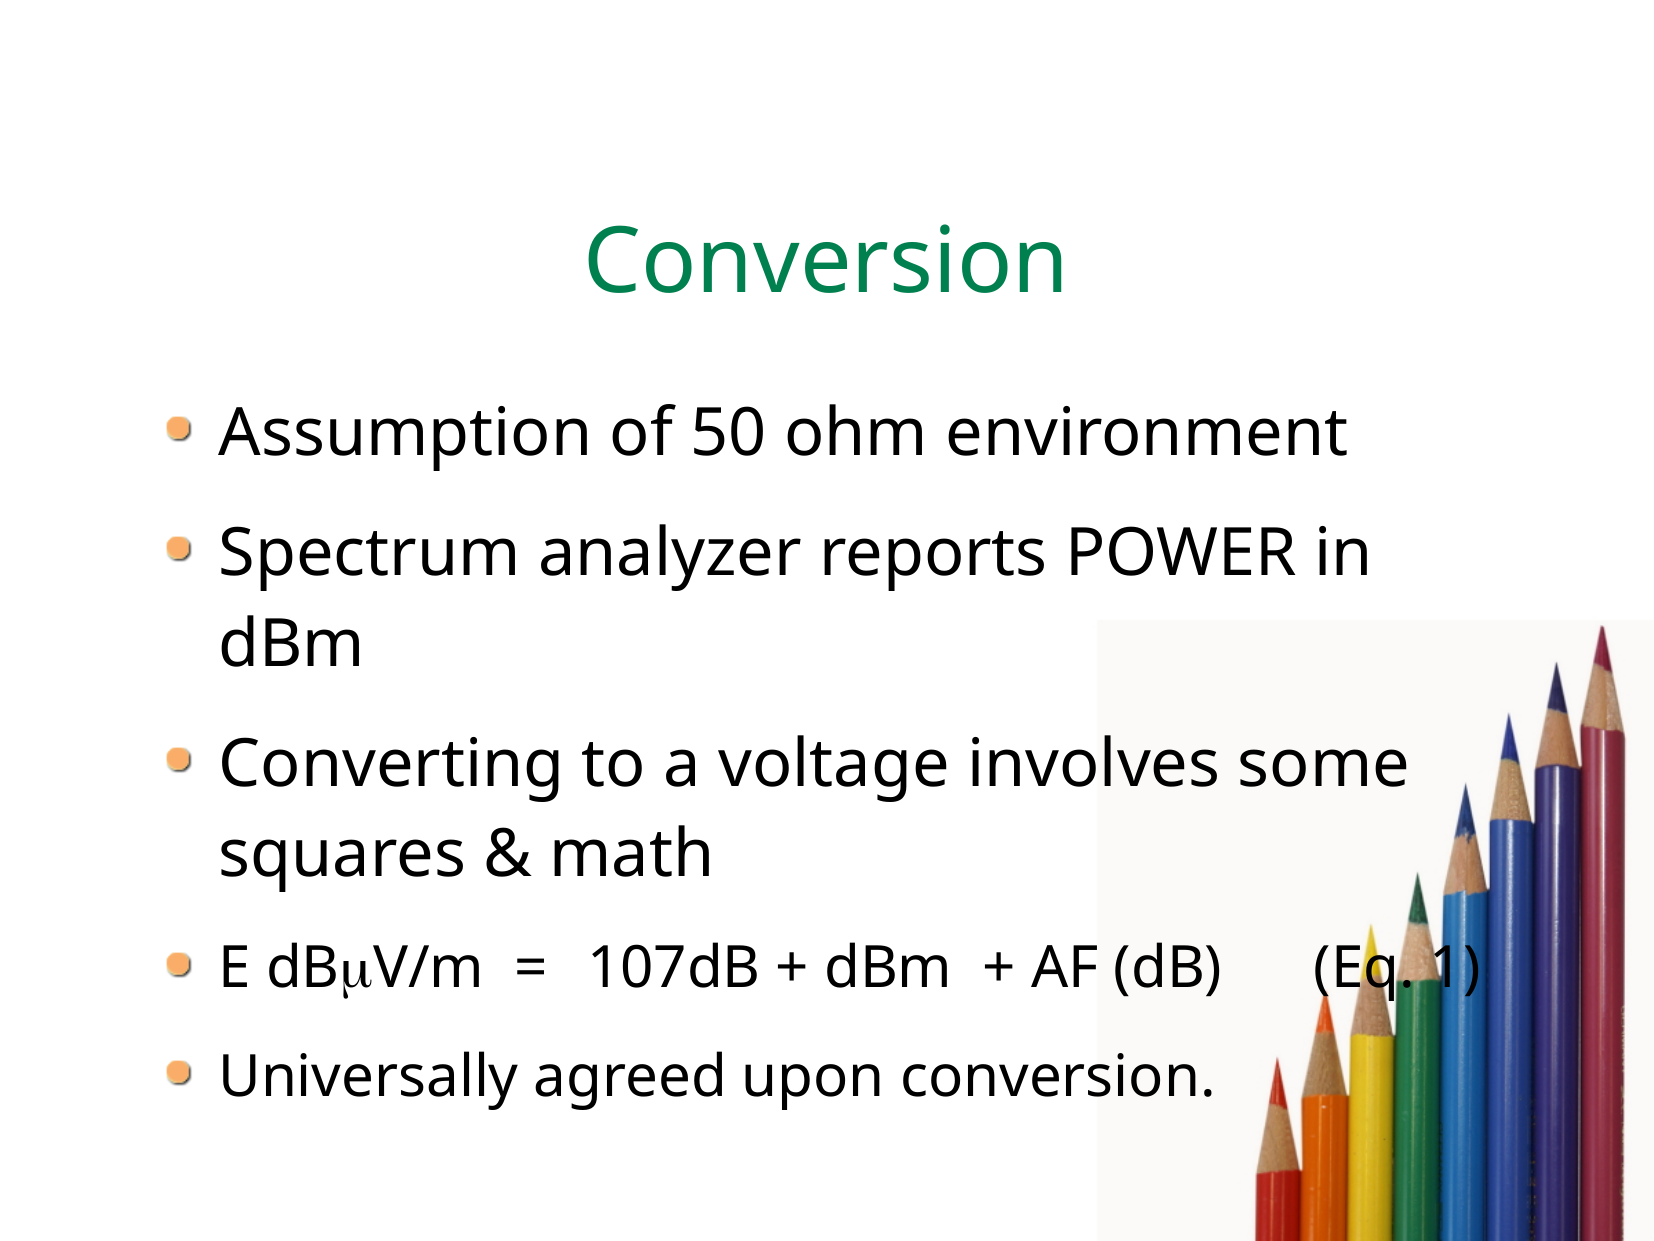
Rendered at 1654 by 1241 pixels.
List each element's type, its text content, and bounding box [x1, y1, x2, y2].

title Conversion [147, 153, 1506, 361]
list Assumption of 50 ohm environment Spectrum analyzer reports POWER in dBm Converting to a voltage involves some squares & math E dBmV/m = 107dB + dBm + AF (dB) (Eq. 1) Universally agreed upon conversion. [147, 383, 1506, 1104]
picture [0, 0, 1654, 1241]
